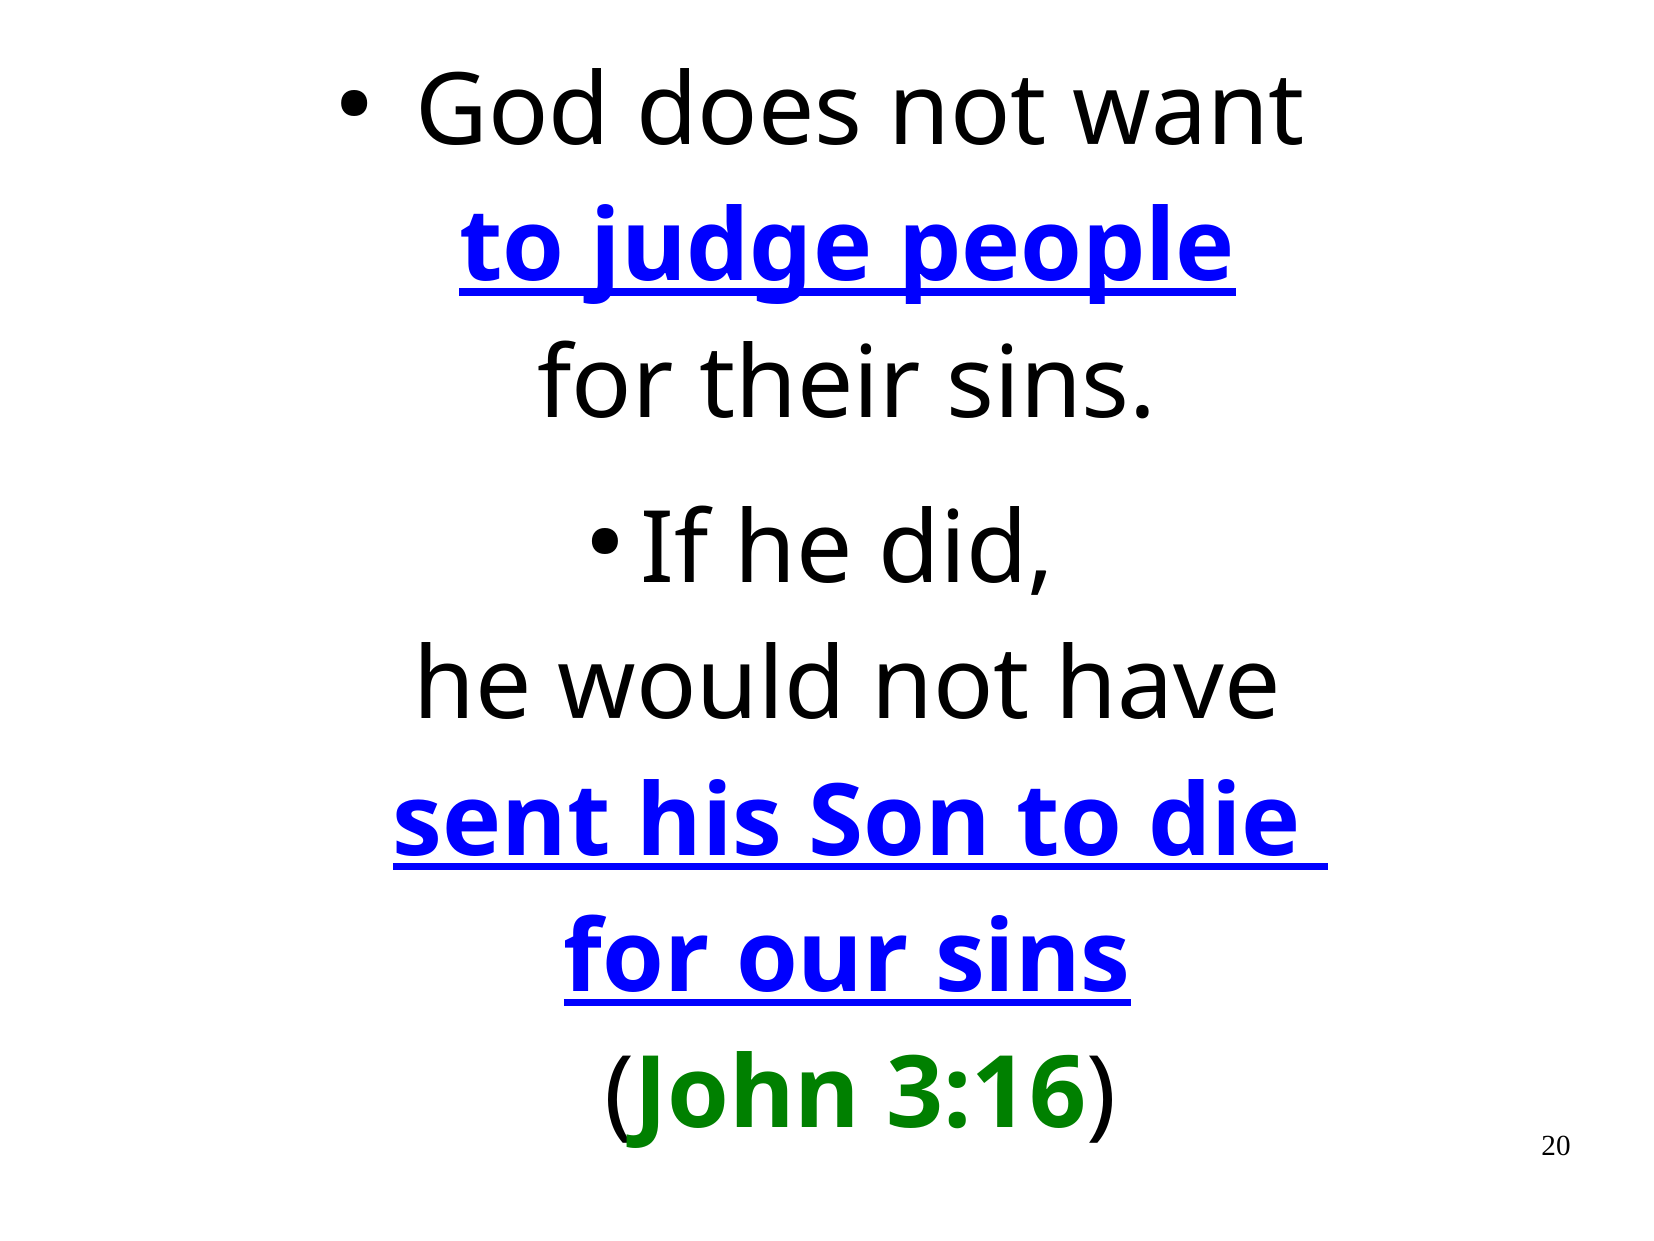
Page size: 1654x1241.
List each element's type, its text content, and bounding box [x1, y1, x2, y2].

list God does not want to judge people for their sins. If he did, he would not have sent his Son to die for our sins (John 3:16) [37, 37, 1613, 1238]
